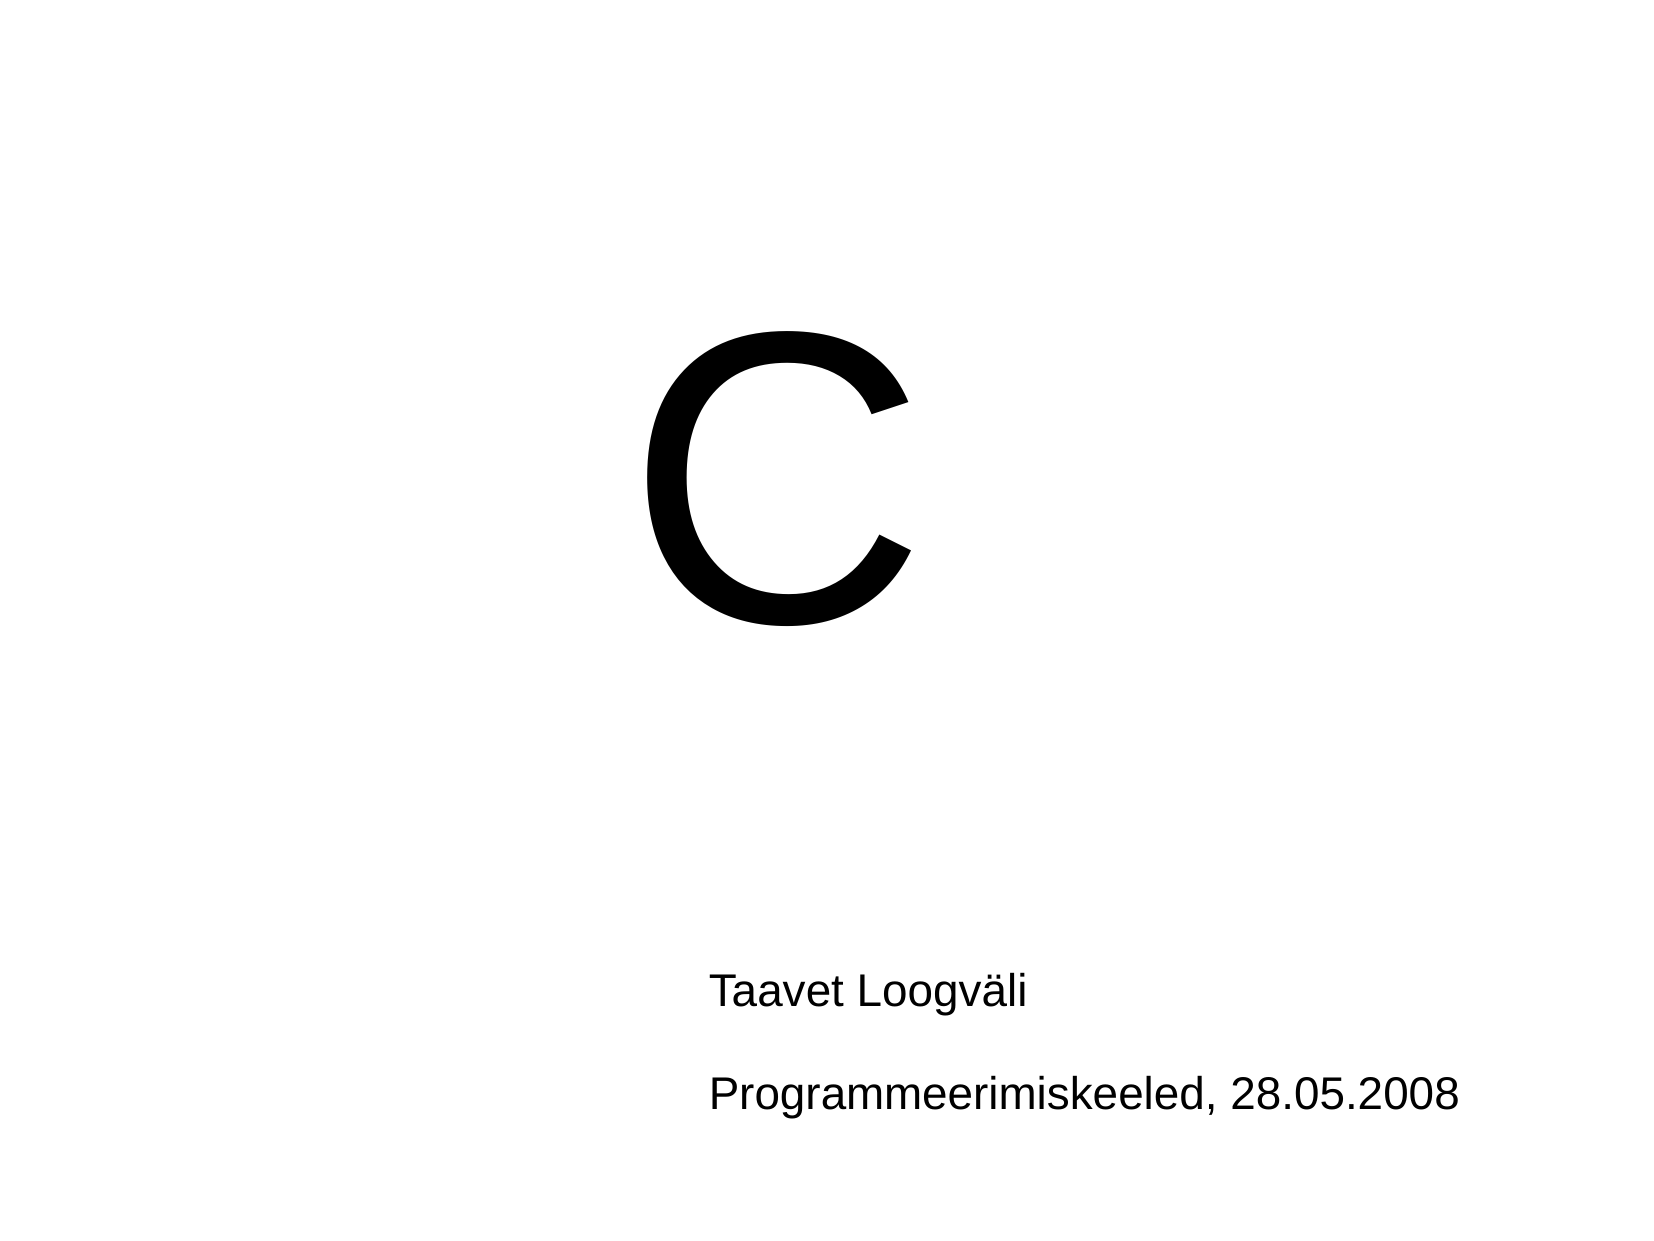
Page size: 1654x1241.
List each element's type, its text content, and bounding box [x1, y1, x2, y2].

title C [437, 245, 1117, 711]
title Taavet Loogväli Programmeerimiskeeled, 28.05.2008 [708, 909, 1536, 1176]
